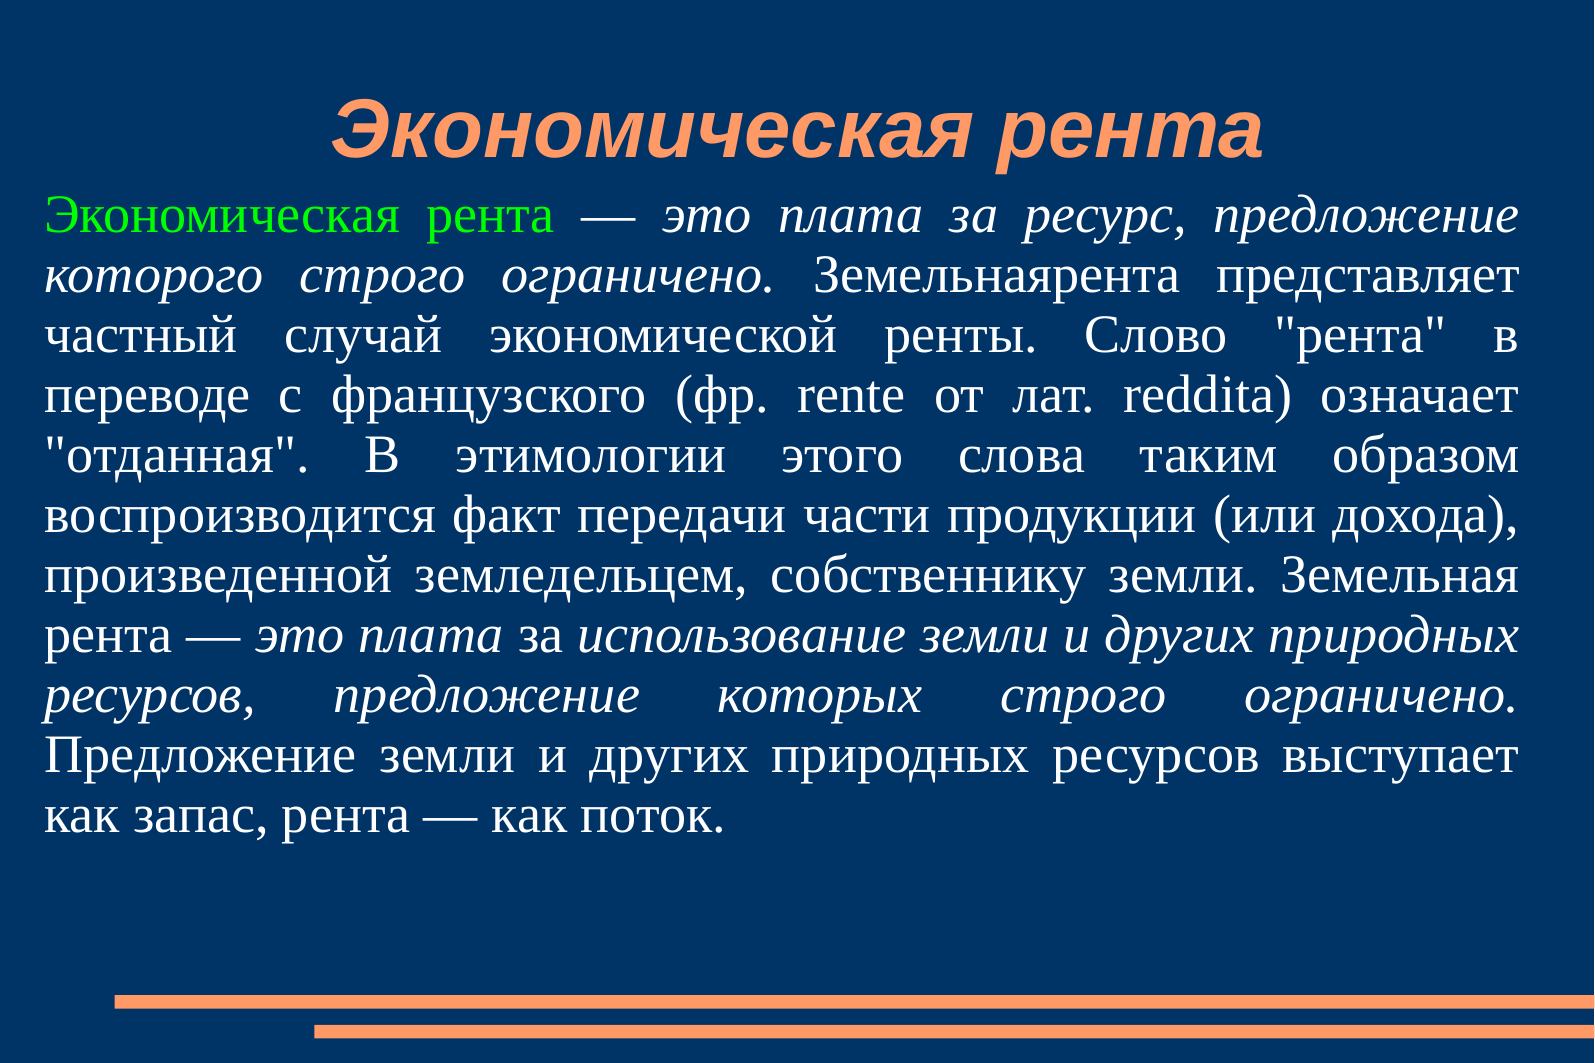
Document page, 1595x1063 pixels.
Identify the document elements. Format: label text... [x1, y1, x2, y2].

text_box Экономическая рента — это плата за ресурс, предложение которого строго ограничено. Земельнаярента представляет частный случай экономической ренты. Слово "рента" в переводе с французского (фр. rente от лат. reddita) означает "отданная". В этимологии этого слова таким образом воспроизводится факт передачи части продукции (или дохода), произведенной земледельцем, собственнику земли. Земельная рента — это плата за использование земли и других природных ресурсов, предложение которых строго ограничено. Предложение земли и других природных ресурсов выступает как запас, рента — как поток. [29, 177, 1536, 863]
title Экономическая рента [117, 47, 1479, 177]
